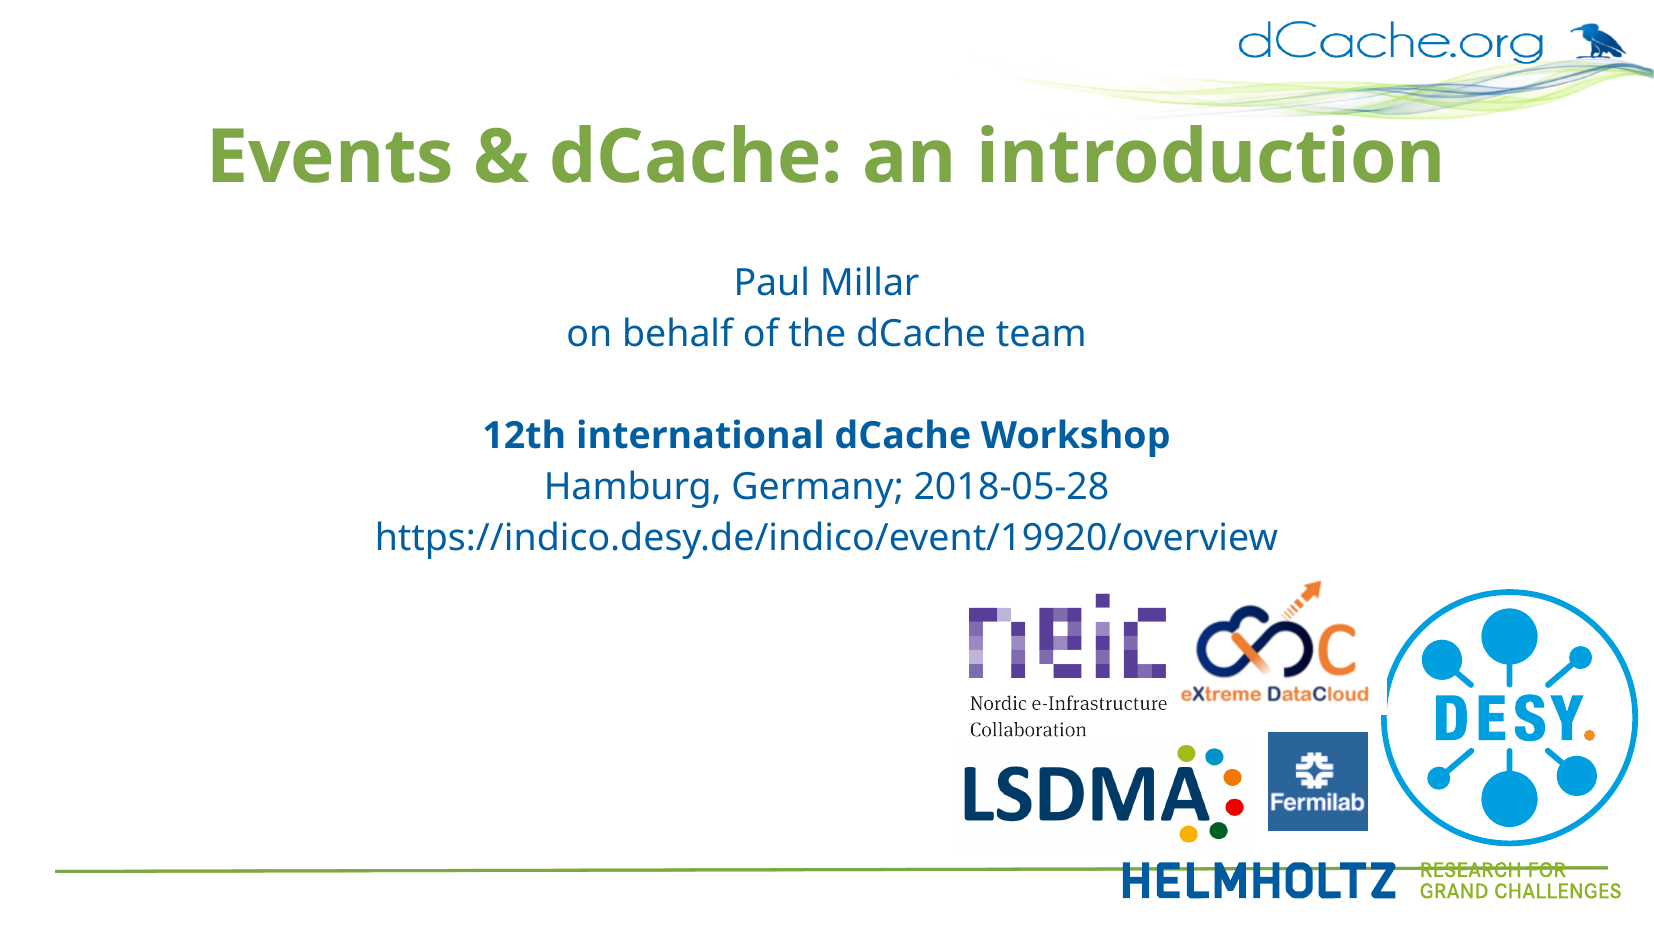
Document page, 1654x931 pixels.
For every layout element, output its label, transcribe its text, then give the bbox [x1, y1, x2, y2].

picture [956, 12, 1654, 94]
picture [1268, 732, 1368, 831]
text_box Events & dCache: an introduction Paul Millar on behalf of the dCache team 12th international dCache Workshop Hamburg, Germany; 2018-05-28 https://indico.desy.de/indico/event/19920/overview [0, 94, 1654, 570]
picture [1122, 857, 1621, 903]
picture [905, 562, 1645, 854]
